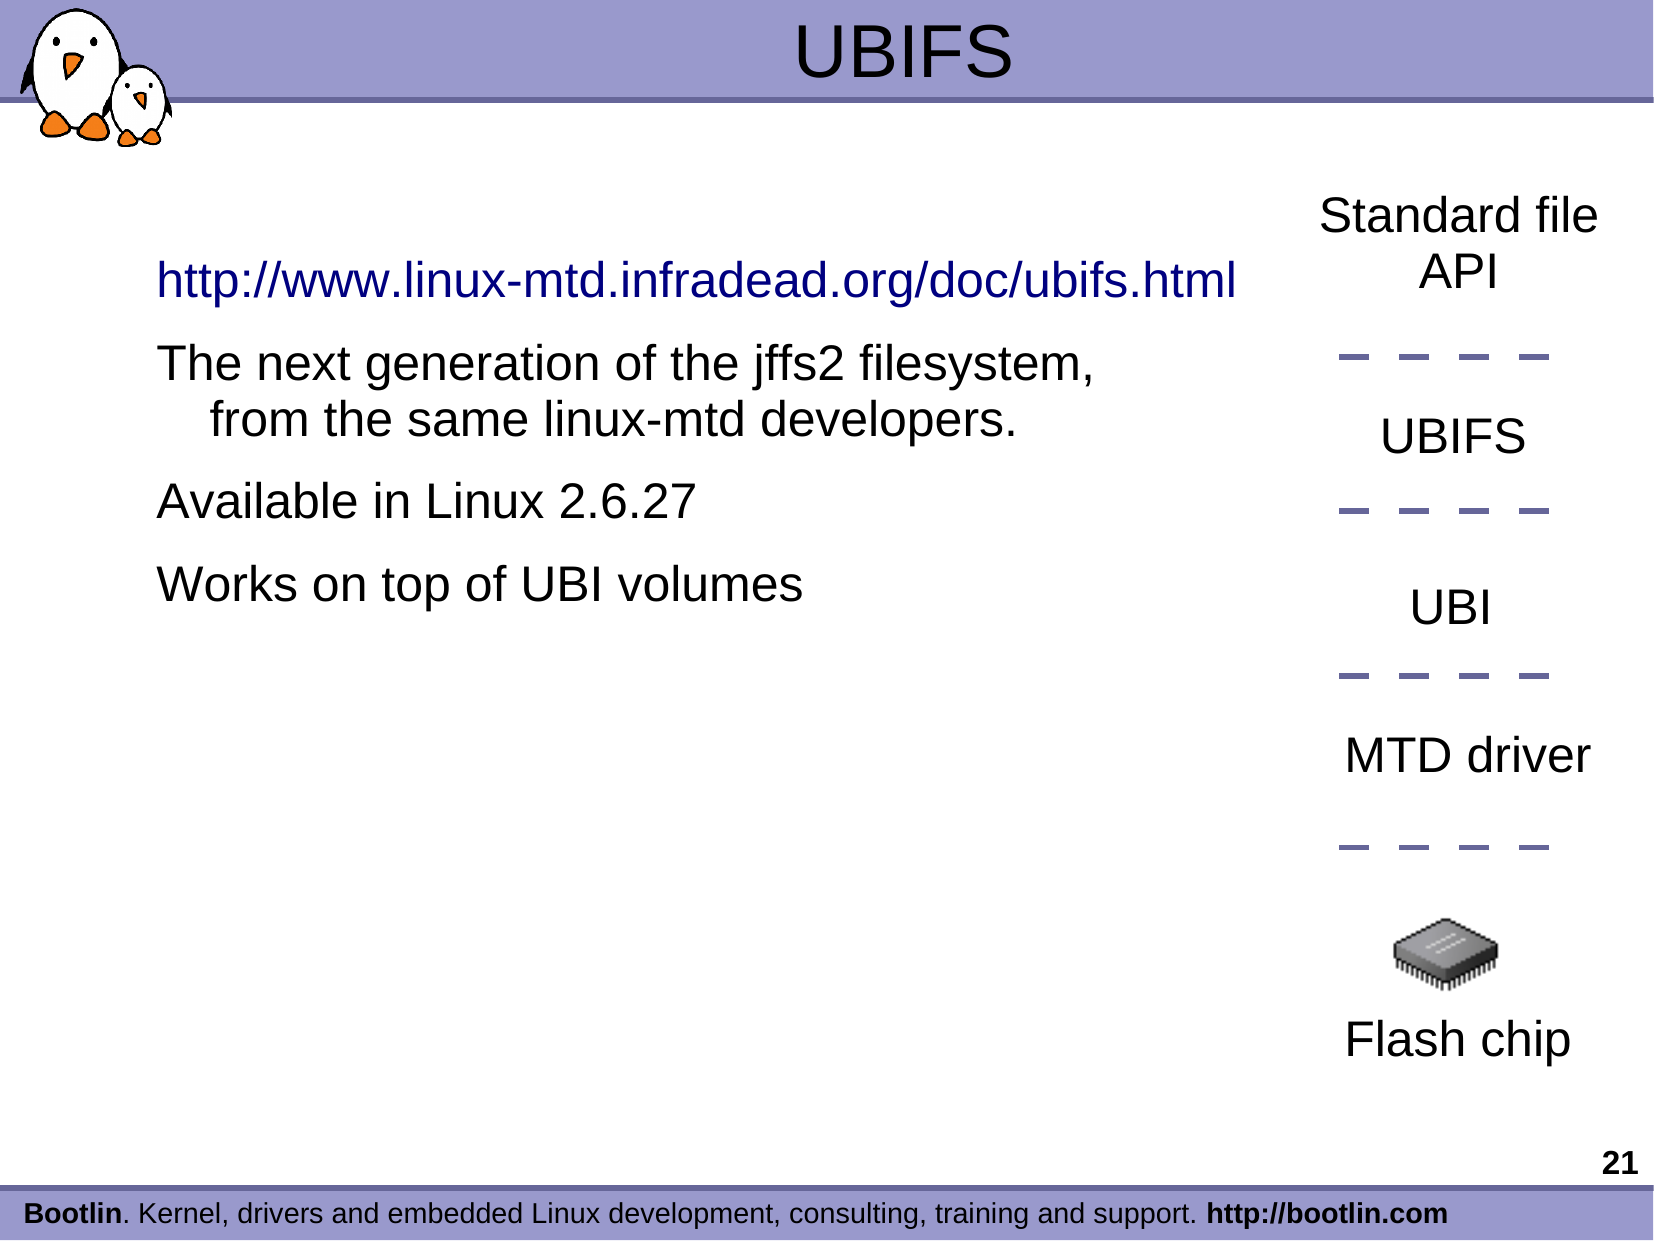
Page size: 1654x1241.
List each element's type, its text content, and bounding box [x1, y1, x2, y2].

picture [1387, 897, 1506, 1010]
text_box MTD driver [1344, 727, 1592, 790]
list http://www.linux-mtd.infradead.org/doc/ubifs.html The next generation of the jffs2 filesystem, from the same linux-mtd developers. Available in Linux 2.6.27 Works on top of UBI volumes [138, 251, 1551, 1102]
text_box UBIFS [1379, 408, 1527, 471]
text_box Flash chip [1344, 1010, 1572, 1073]
title UBIFS [178, 5, 1631, 97]
text_box UBI [1409, 579, 1493, 642]
text_box Standard file API [1318, 187, 1600, 312]
picture [20, 8, 172, 147]
